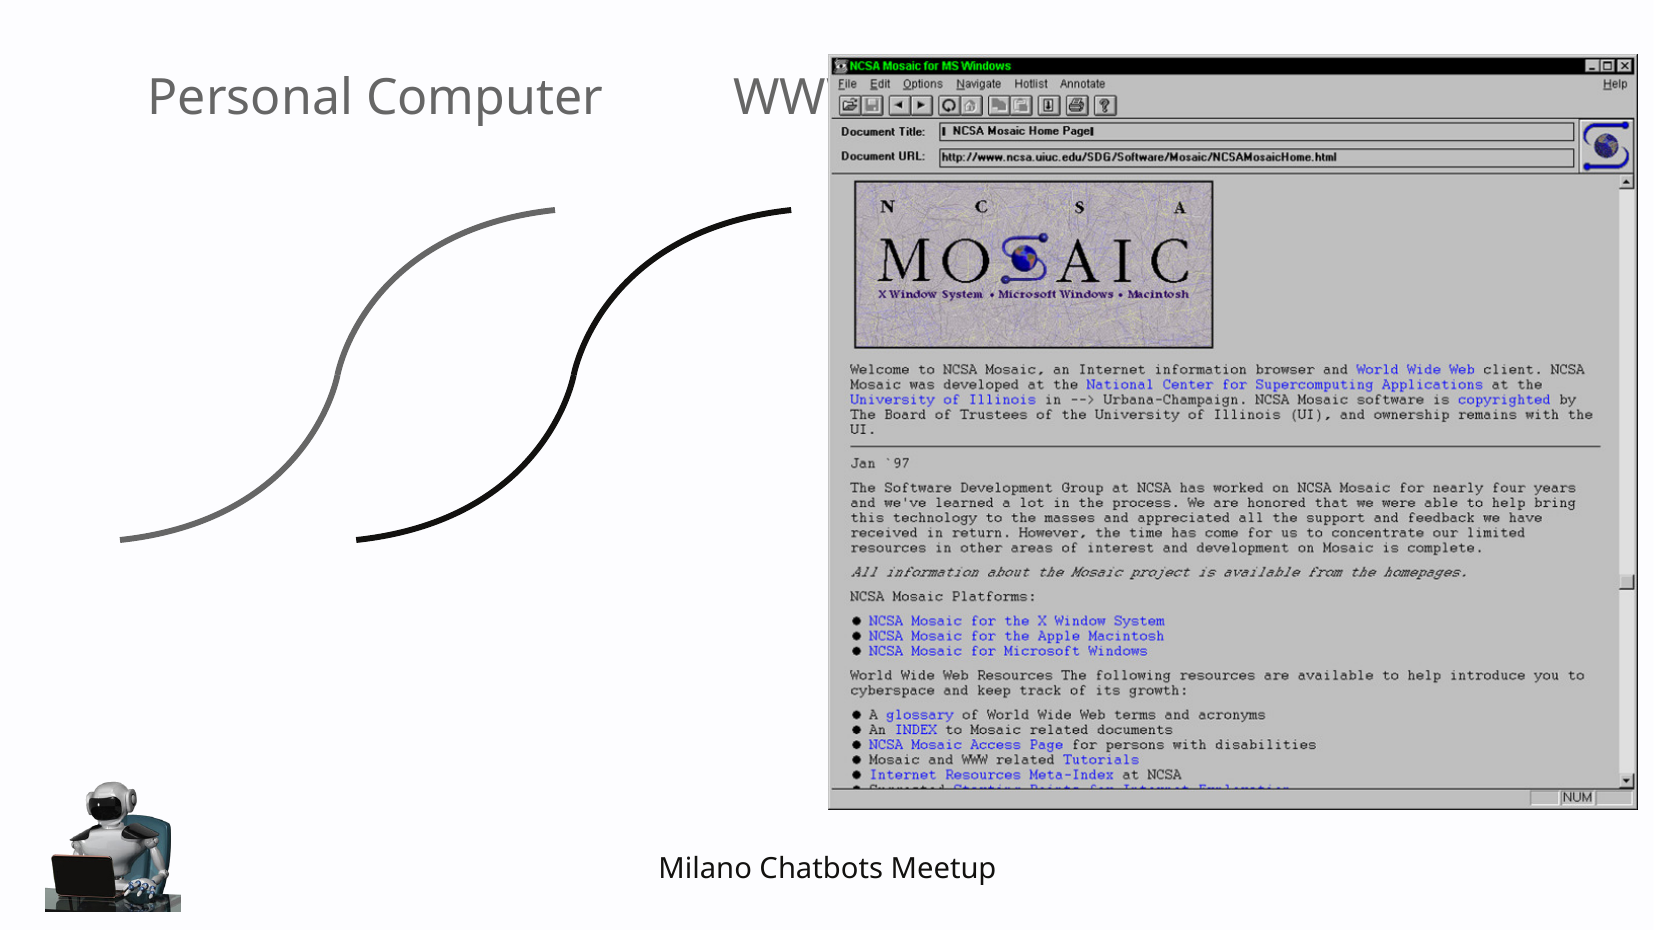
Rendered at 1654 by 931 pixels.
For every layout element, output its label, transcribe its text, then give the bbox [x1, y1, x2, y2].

picture [45, 777, 181, 912]
picture [828, 54, 1638, 811]
list Personal Computer WWW [82, 60, 828, 136]
